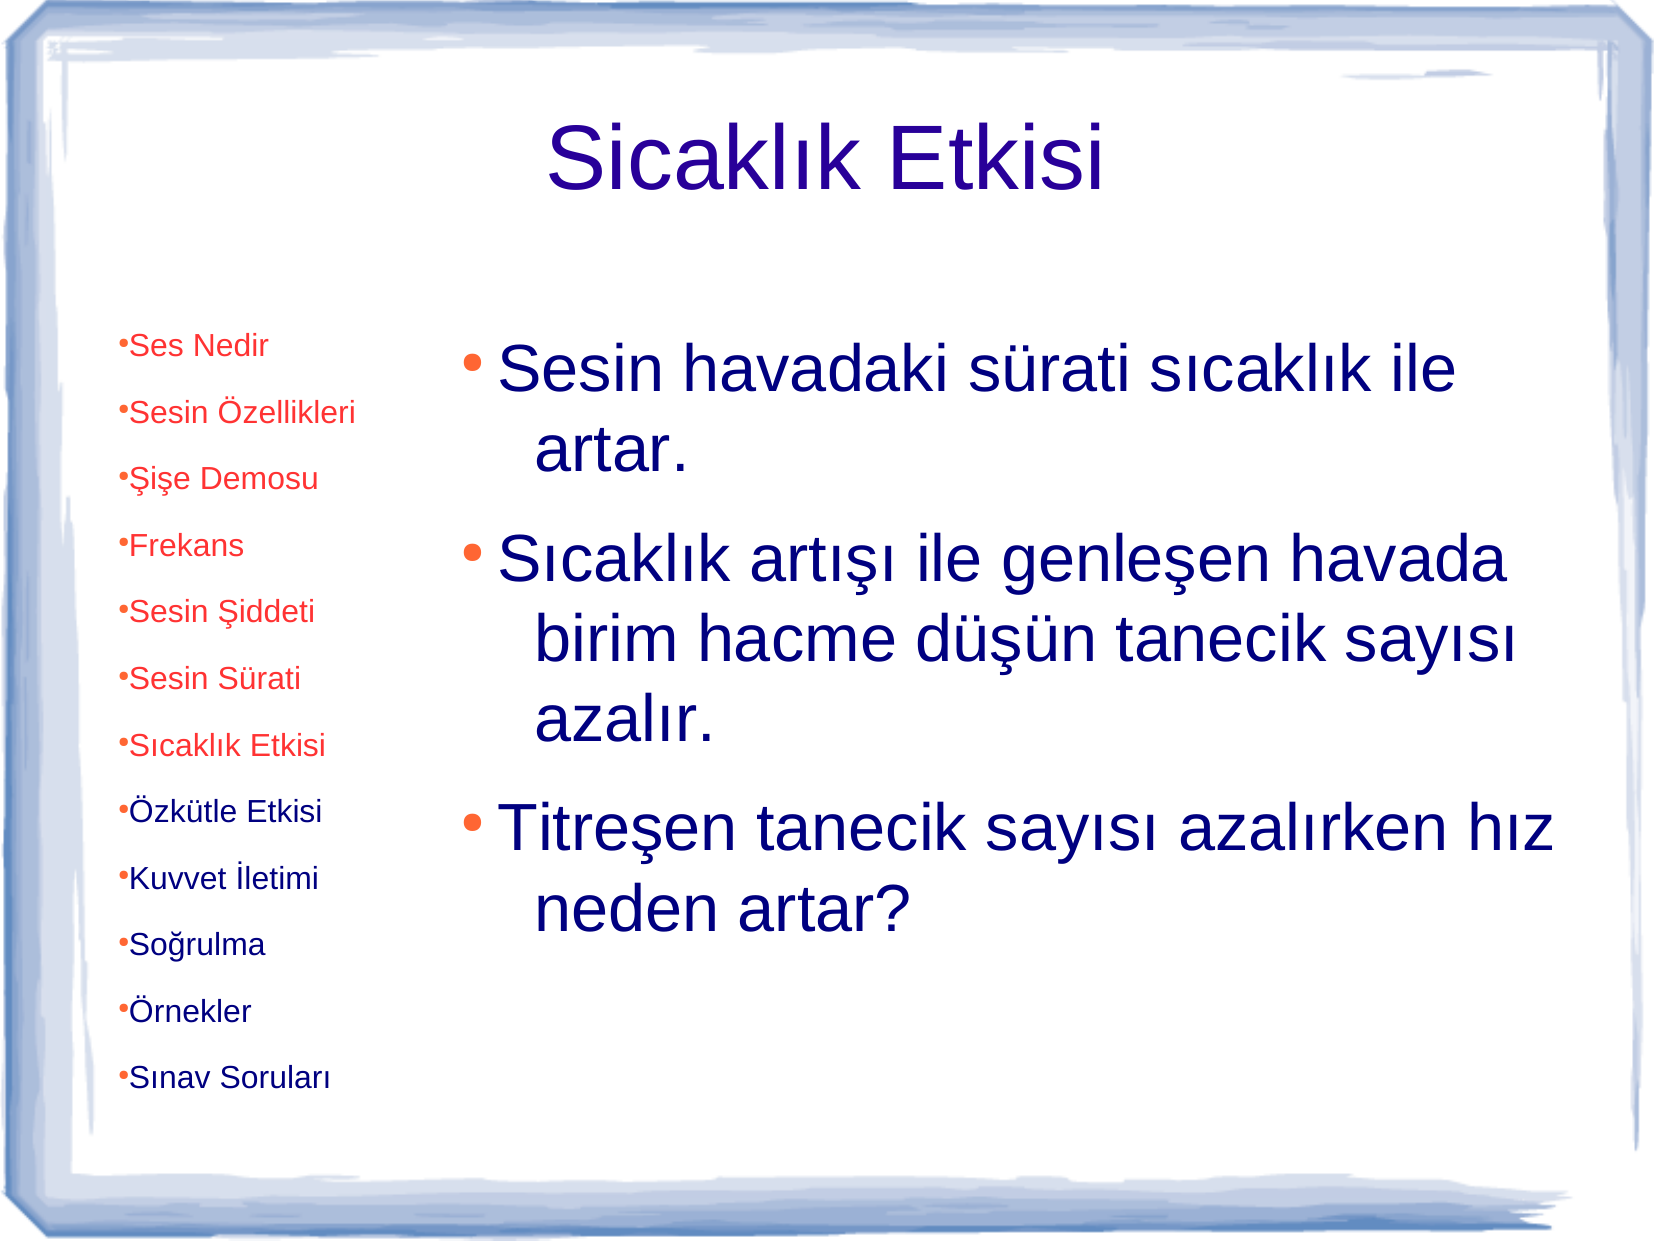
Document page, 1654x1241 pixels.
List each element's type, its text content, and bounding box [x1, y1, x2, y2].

title Sicaklık Etkisi [82, 49, 1571, 257]
list Sesin havadaki sürati sıcaklık ile artar. Sıcaklık artışı ile genleşen havada birim hacme düşün tanecik sayısı azalır. Titreşen tanecik sayısı azalırken hız neden artar? [460, 324, 1572, 1004]
list Ses Nedir Sesin Özellikleri Şişe Demosu Frekans Sesin Şiddeti Sesin Sürati Sıcaklık Etkisi Özkütle Etkisi Kuvvet İletimi Soğrulma Örnekler Sınav Soruları [118, 324, 438, 1097]
